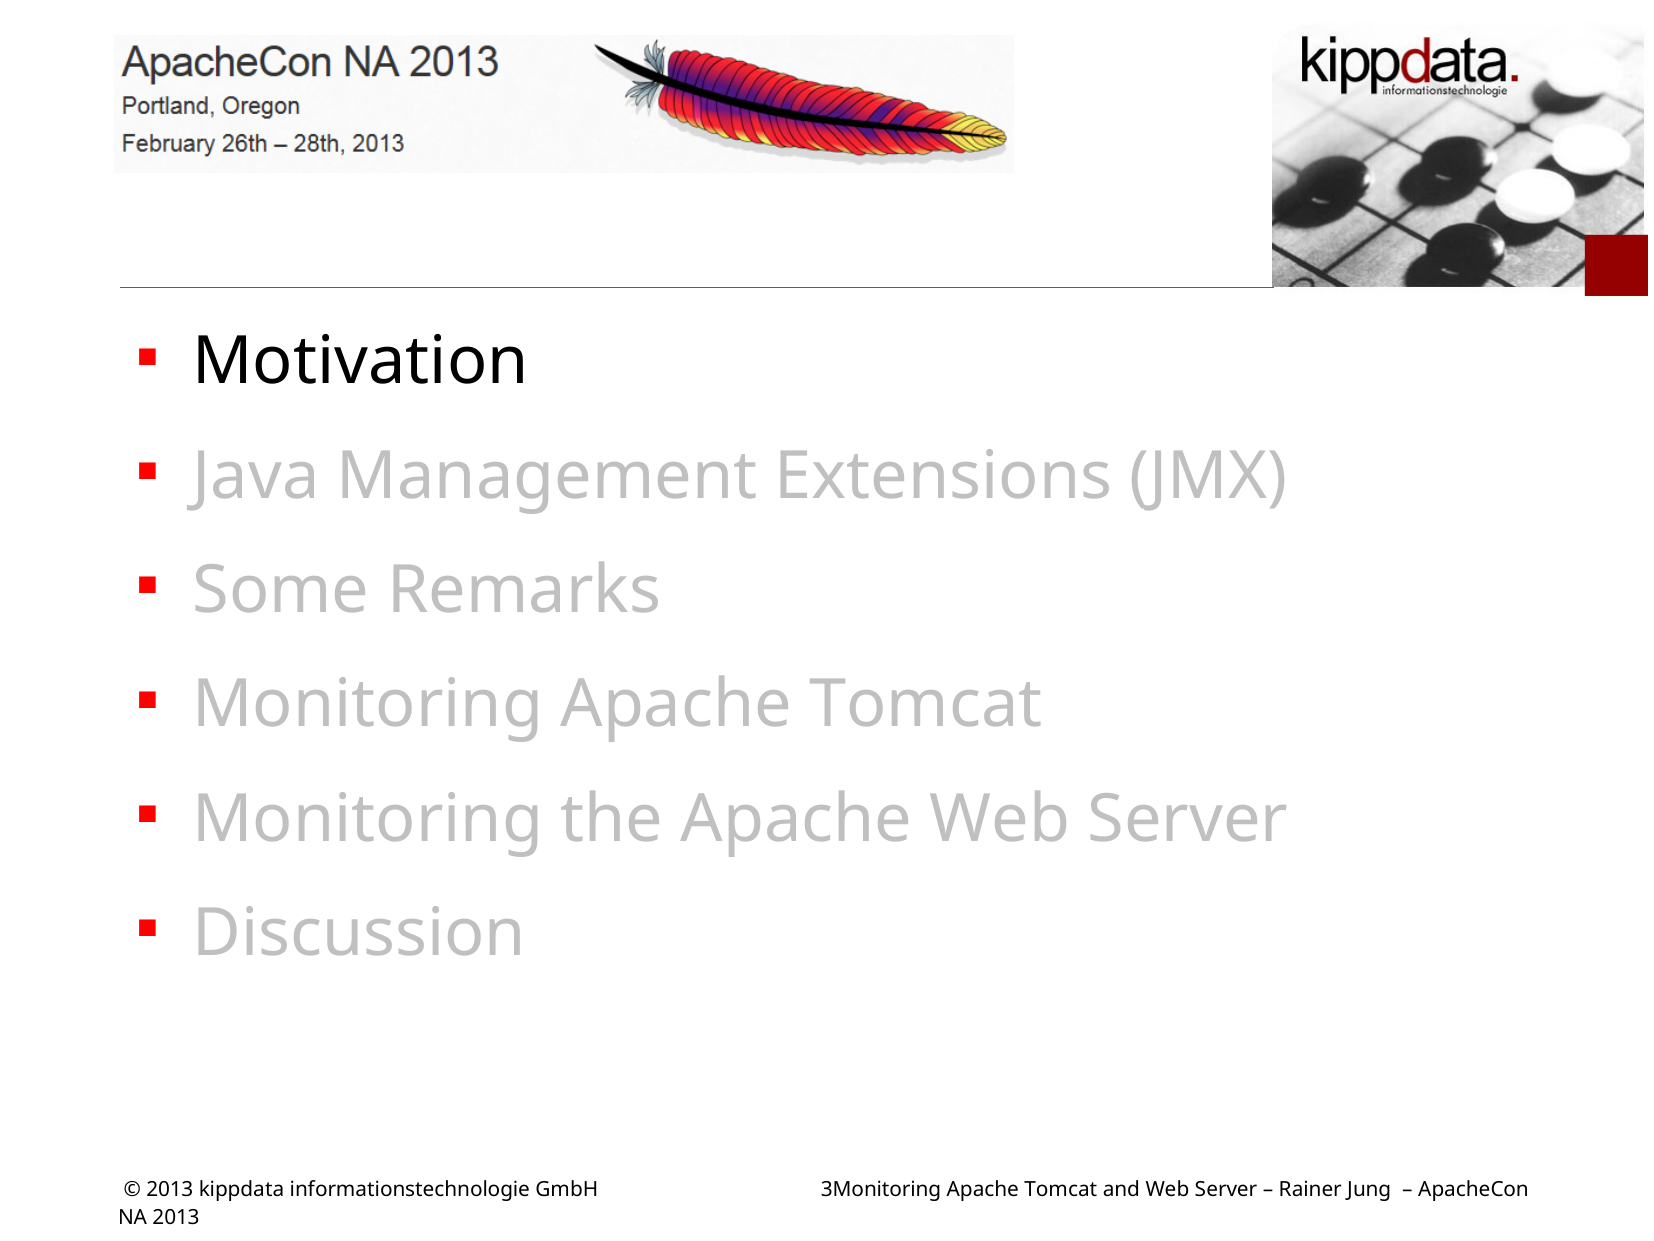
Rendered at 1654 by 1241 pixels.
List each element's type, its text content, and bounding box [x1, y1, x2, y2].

picture [1272, 5, 1648, 302]
picture [114, 35, 1014, 173]
list Motivation Java Management Extensions (JMX) Some Remarks Monitoring Apache Tomcat Monitoring the Apache Web Server Discussion [121, 312, 1534, 904]
